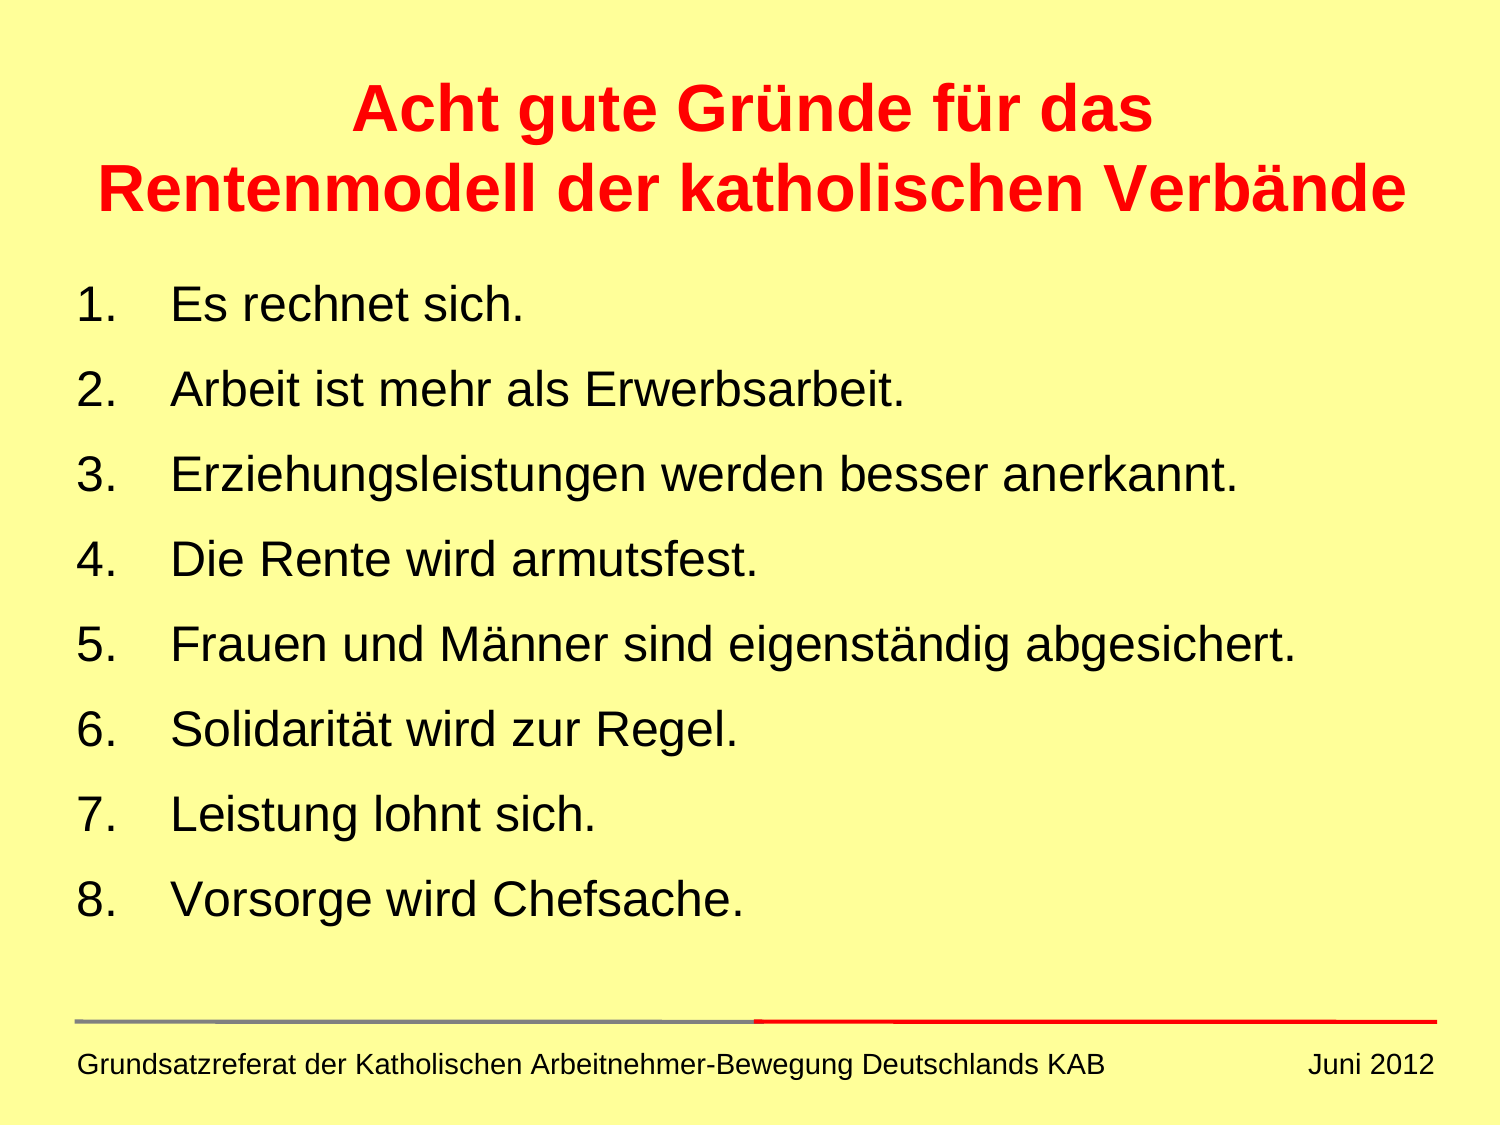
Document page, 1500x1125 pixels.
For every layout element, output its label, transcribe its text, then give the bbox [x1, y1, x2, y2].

title Acht gute Gründe für das Rentenmodell der katholischen Verbände [76, 59, 1436, 265]
list Es rechnet sich. Arbeit ist mehr als Erwerbsarbeit. Erziehungsleistungen werden besser anerkannt. Die Rente wird armutsfest. Frauen und Männer sind eigenständig abgesichert. Solidarität wird zur Regel. Leistung lohnt sich. Vorsorge wird Chefsache. [76, 265, 1436, 1005]
